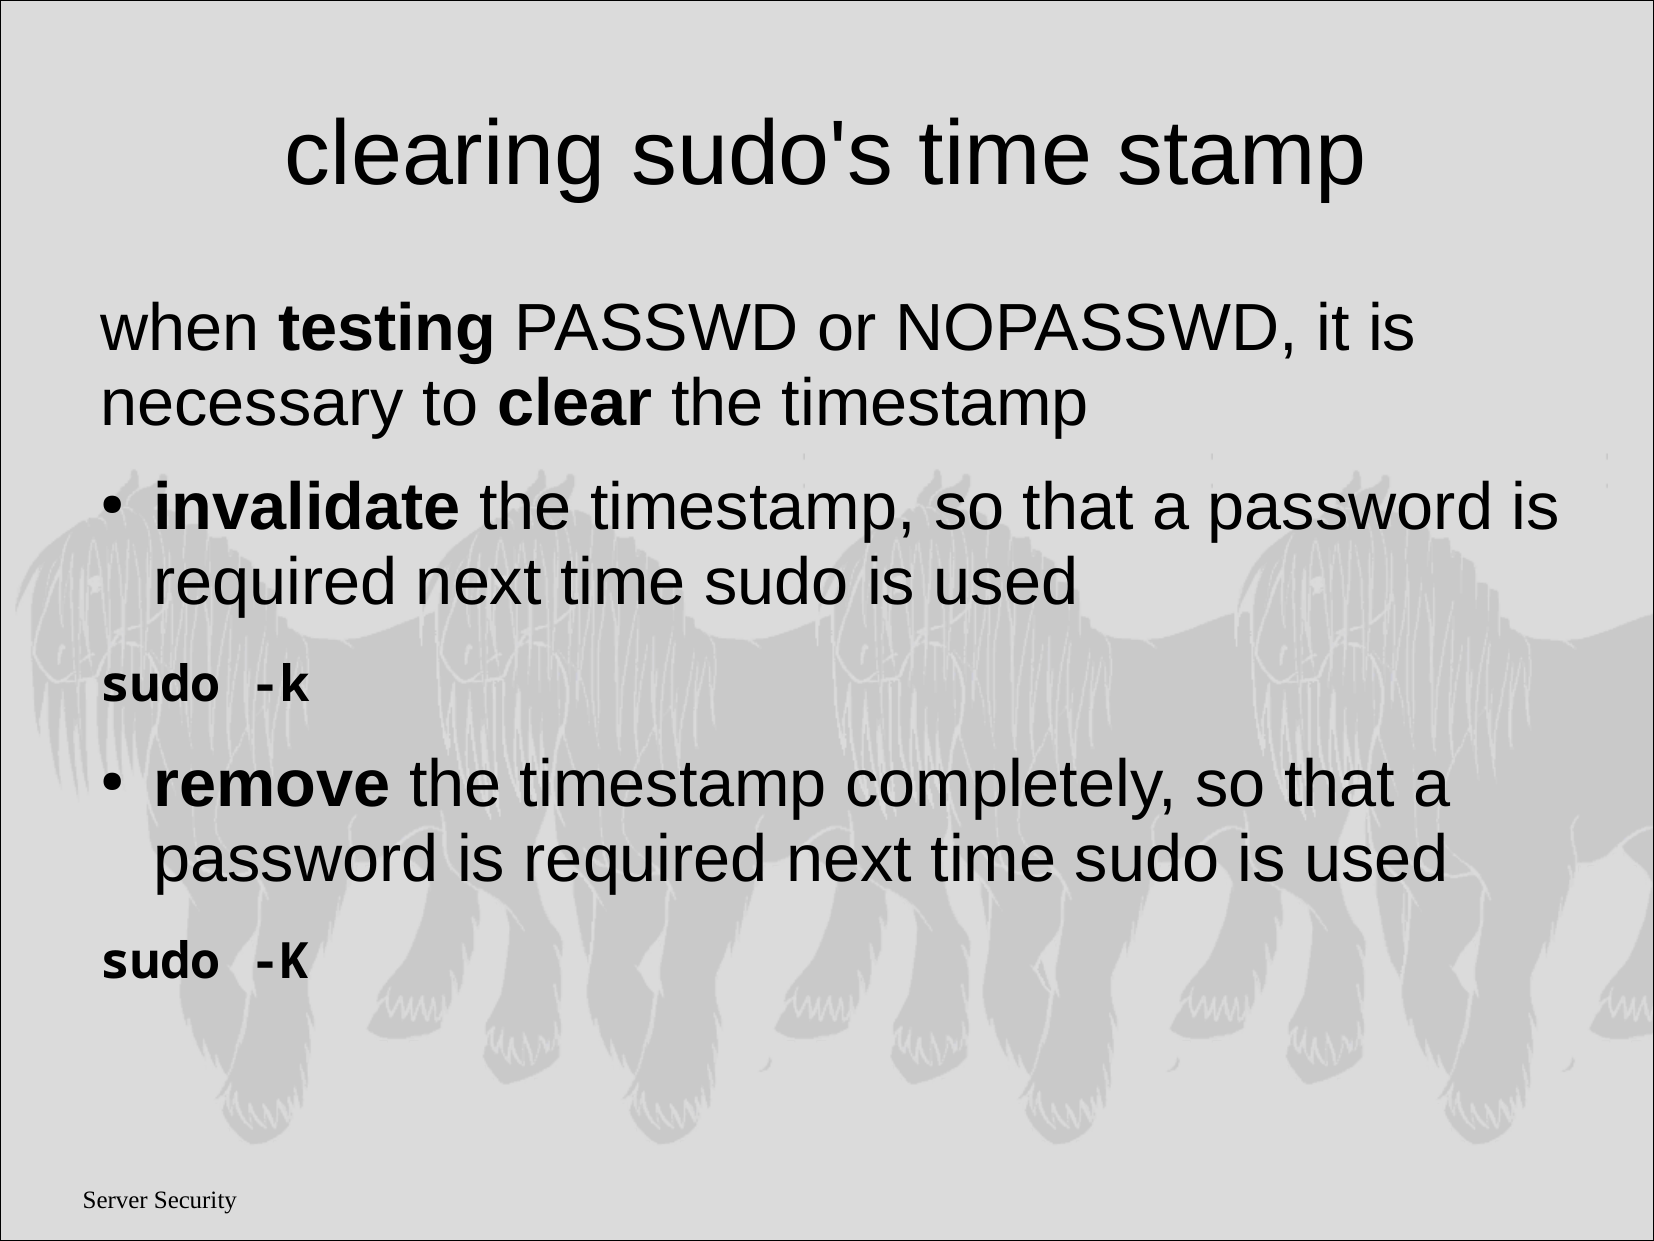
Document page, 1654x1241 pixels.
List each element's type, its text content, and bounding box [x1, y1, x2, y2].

title clearing sudo's time stamp [82, 56, 1571, 250]
list when testing PASSWD or NOPASSWD, it is necessary to clear the timestamp invalidate the timestamp, so that a password is required next time sudo is used sudo -k remove the timestamp completely, so that a password is required next time sudo is used sudo -K [82, 290, 1571, 1094]
